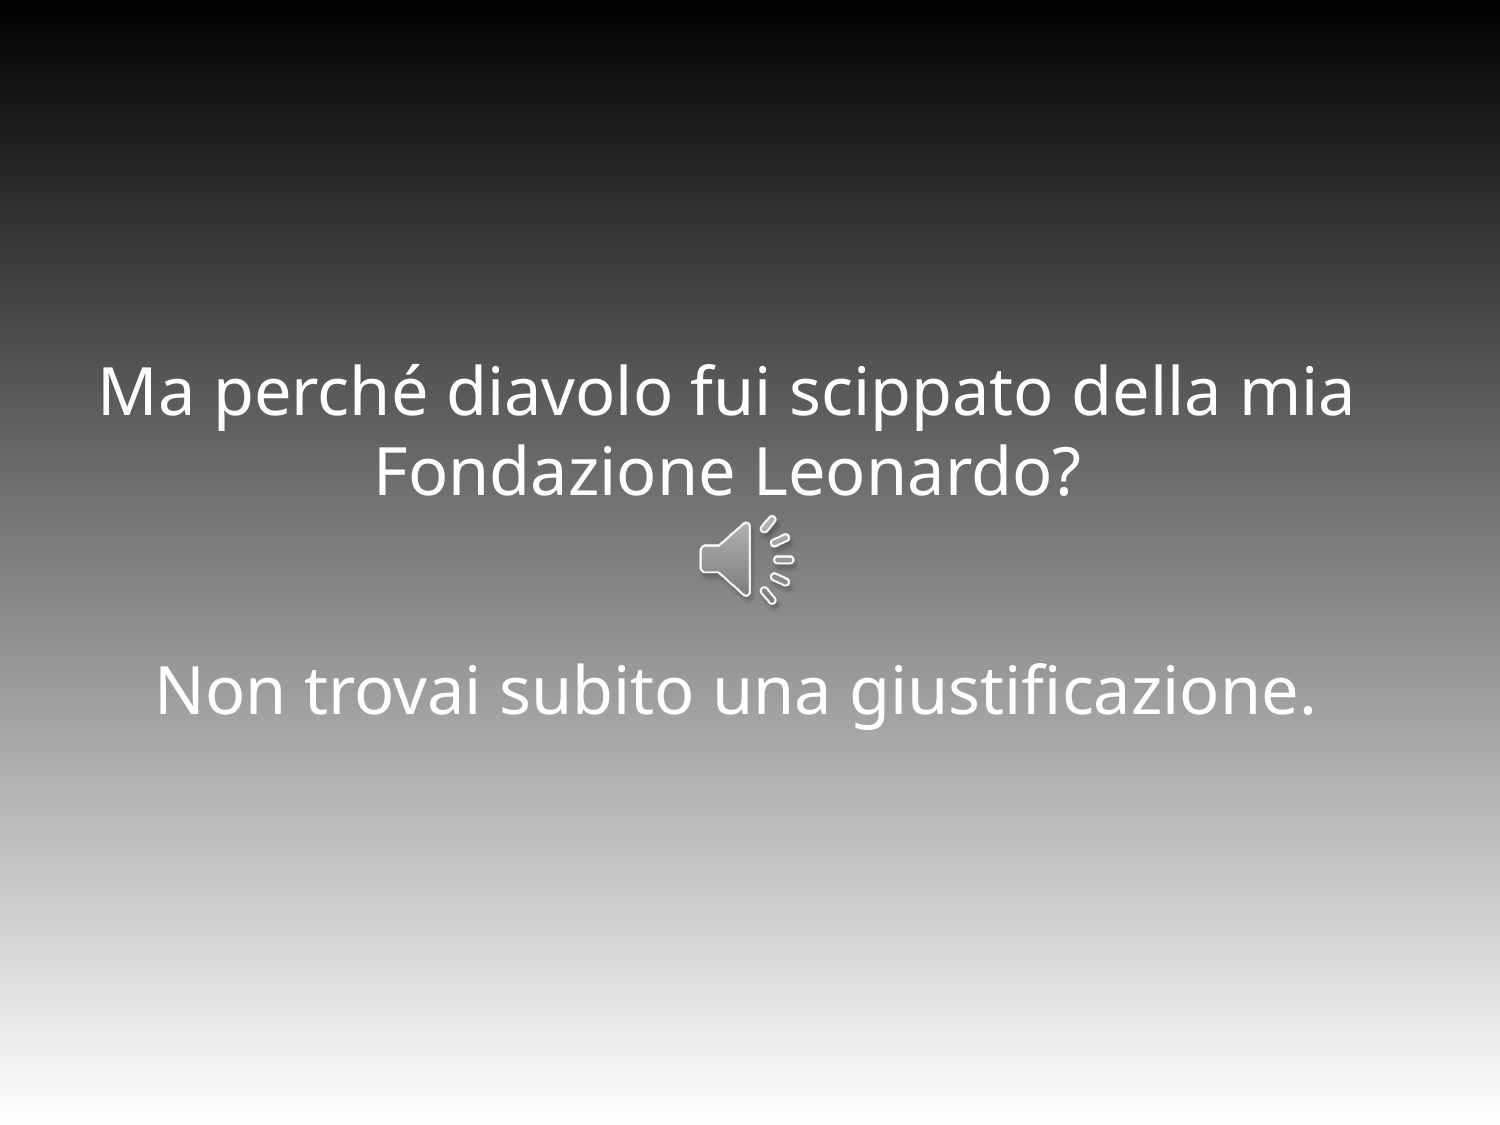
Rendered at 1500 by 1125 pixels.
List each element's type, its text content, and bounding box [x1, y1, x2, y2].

list Ma perché diavolo fui scippato della mia Fondazione Leonardo? Non trovai subito una giustificazione. [53, 261, 1404, 1004]
picture [699, 512, 800, 613]
